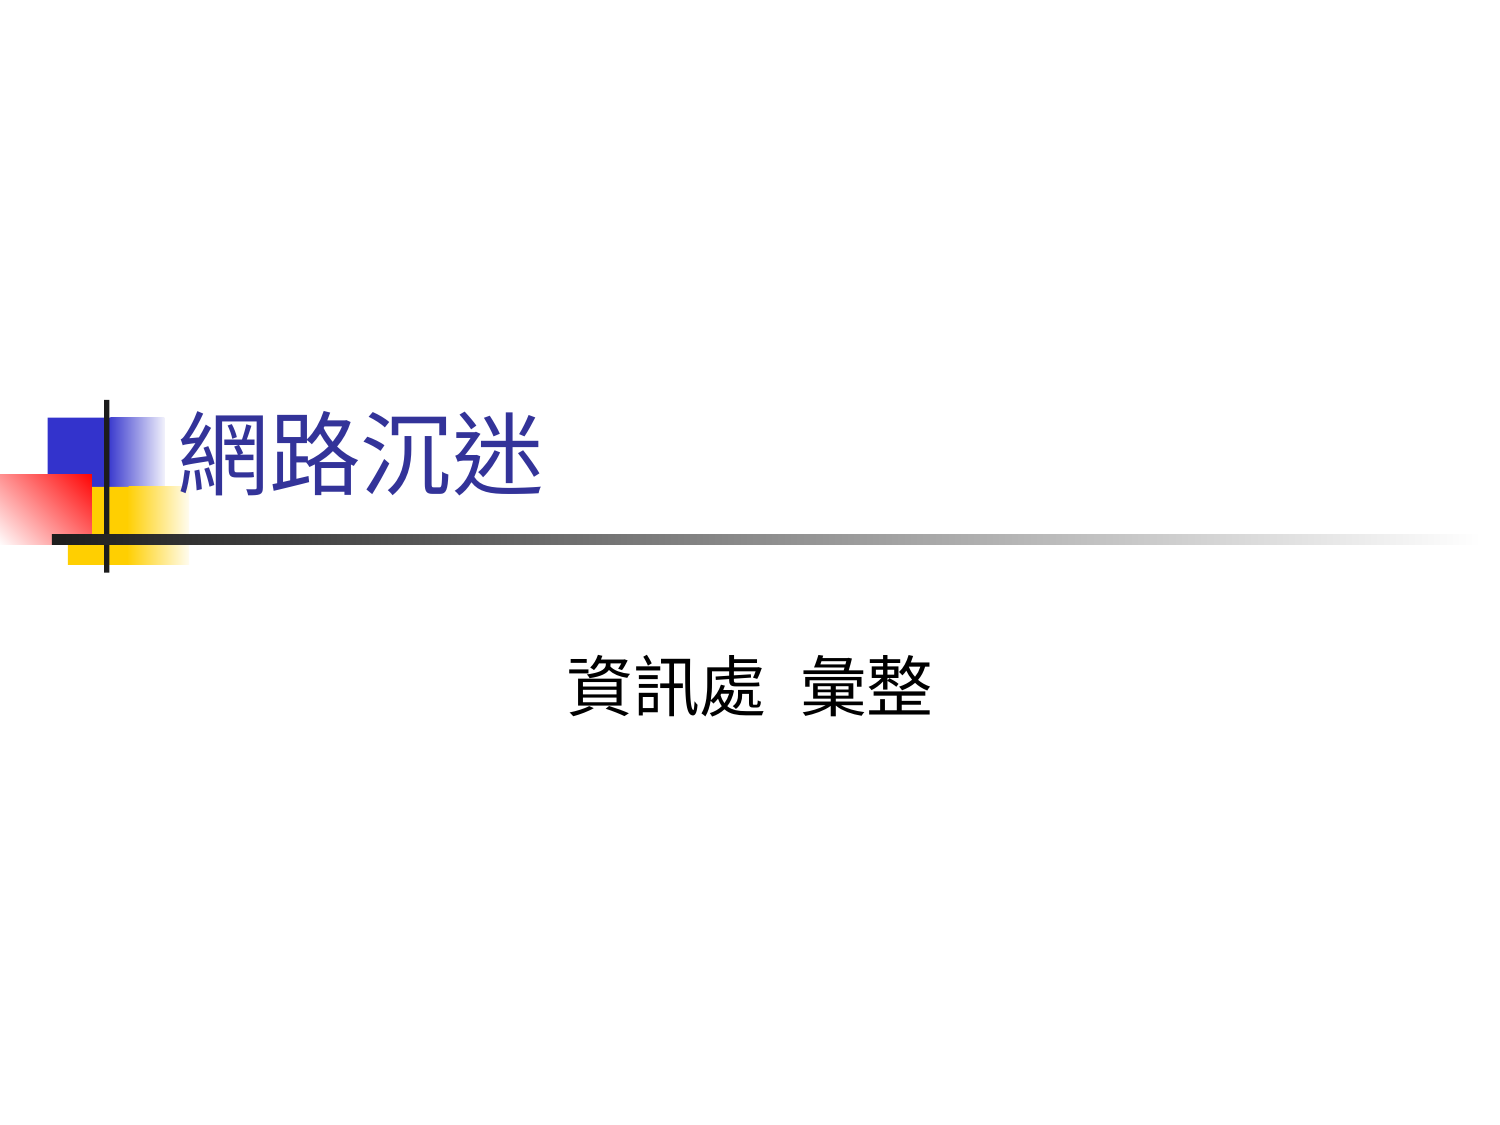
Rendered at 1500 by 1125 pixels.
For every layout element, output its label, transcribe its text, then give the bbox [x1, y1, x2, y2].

title 網路沉迷 [162, 274, 1438, 515]
subtitle 資訊處 彙整 [225, 637, 1276, 925]
